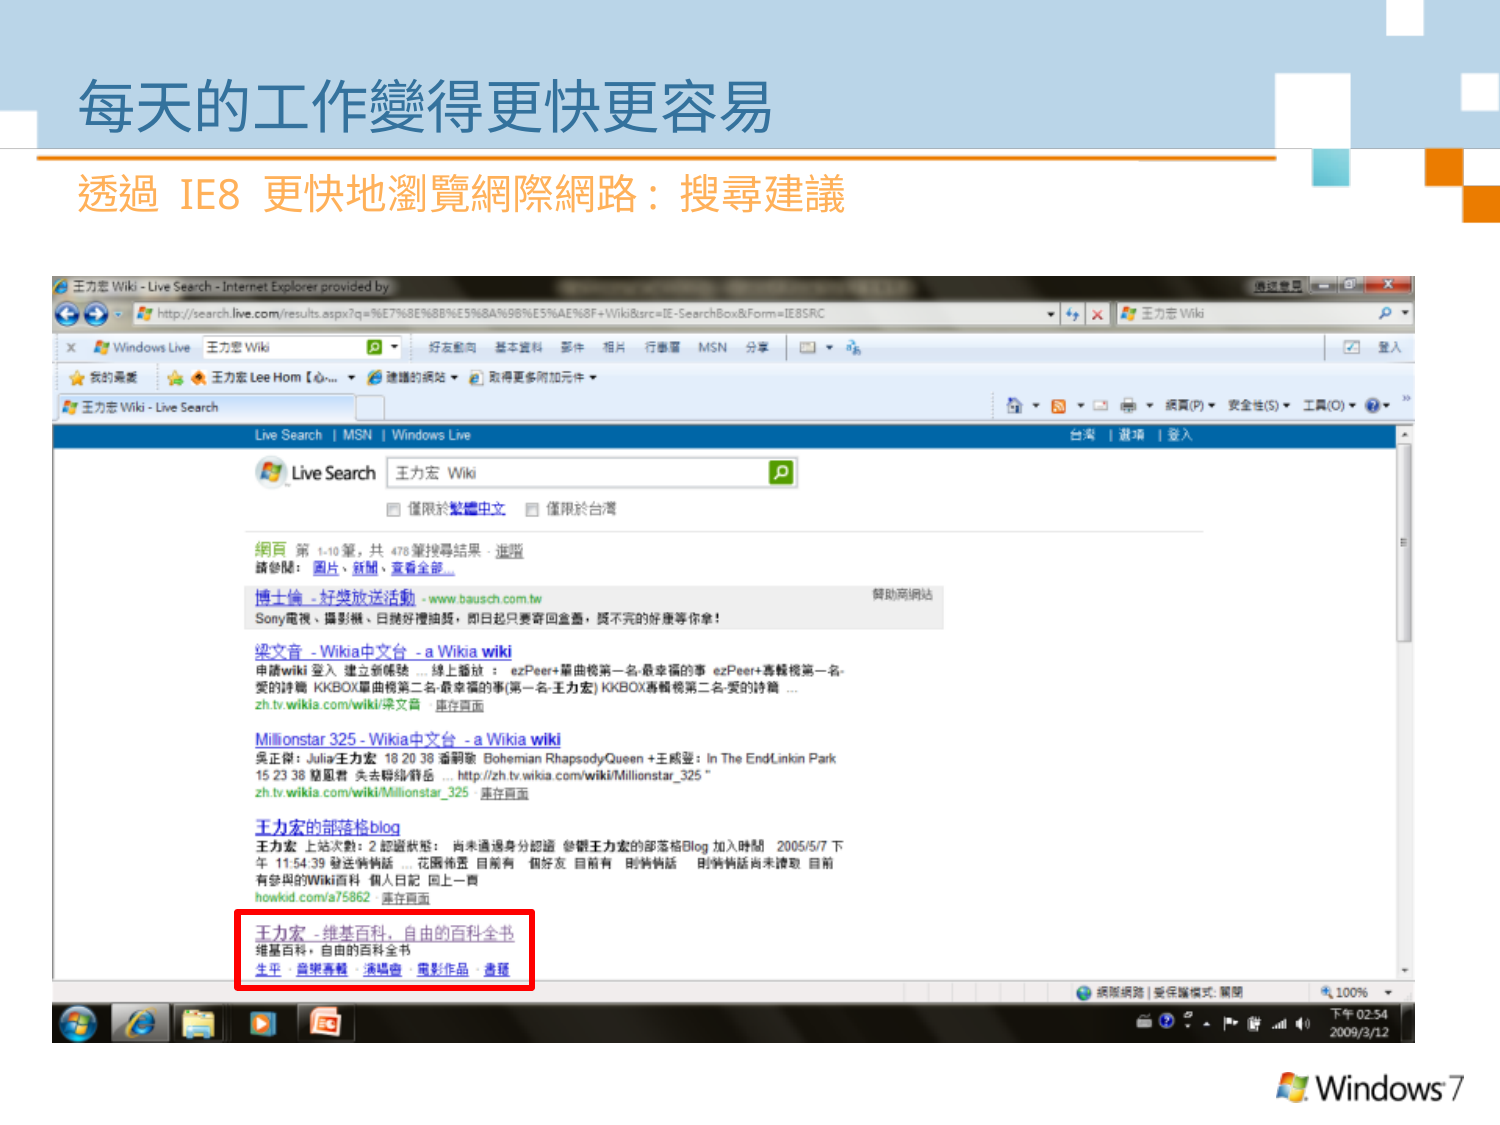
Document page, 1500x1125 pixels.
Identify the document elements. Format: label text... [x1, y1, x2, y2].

text_box 透過 IE8 更快地瀏覽網際網路: 搜尋建議 [44, 160, 1459, 227]
title 每天的工作變得更快更容易 [62, 62, 1413, 150]
picture [52, 276, 1415, 1043]
